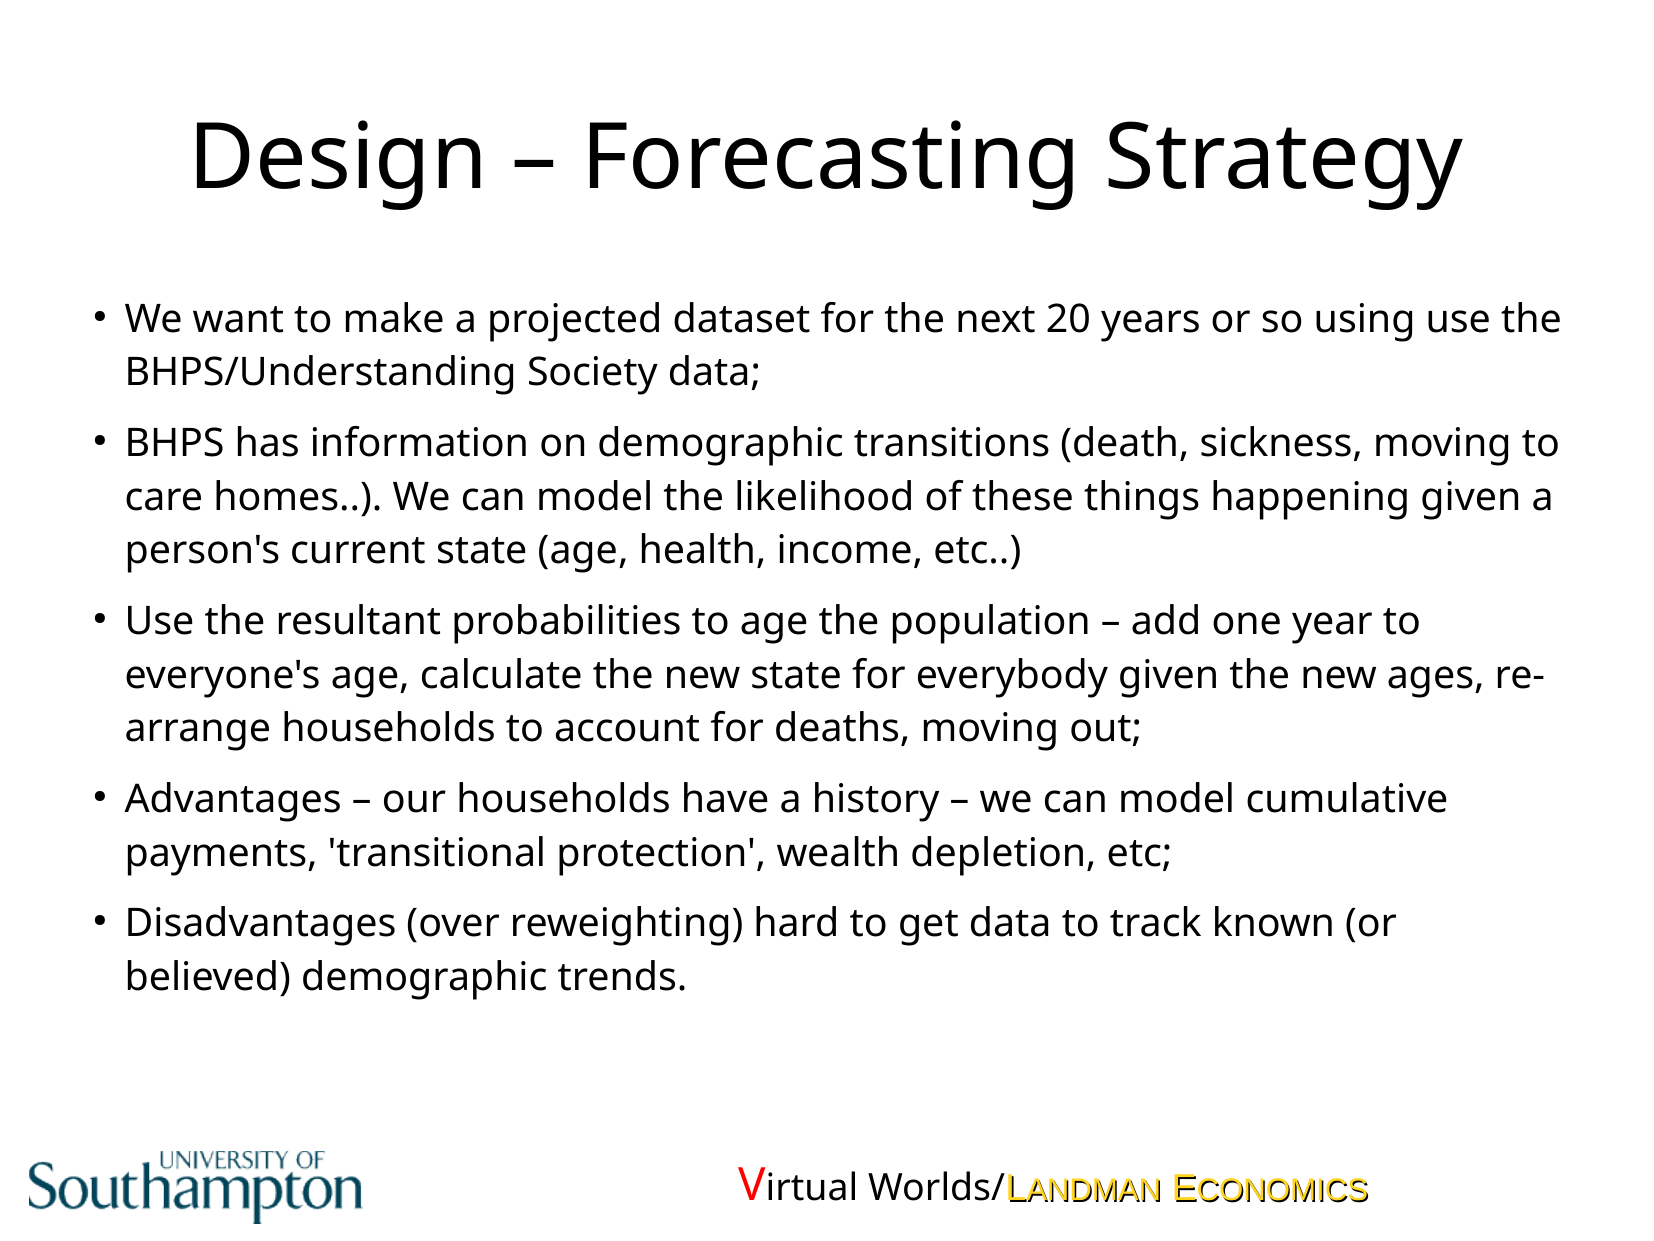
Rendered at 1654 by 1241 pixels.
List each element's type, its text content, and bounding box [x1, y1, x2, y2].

list We want to make a projected dataset for the next 20 years or so using use the BHPS/Understanding Society data; BHPS has information on demographic transitions (death, sickness, moving to care homes..). We can model the likelihood of these things happening given a person's current state (age, health, income, etc..) Use the resultant probabilities to age the population – add one year to everyone's age, calculate the new state for everybody given the new ages, re-arrange households to account for deaths, moving out; Advantages – our households have a history – we can model cumulative payments, 'transitional protection', wealth depletion, etc; Disadvantages (over reweighting) hard to get data to track known (or believed) demographic trends. [82, 290, 1571, 1010]
title Design – Forecasting Strategy [82, 49, 1571, 257]
picture [29, 1151, 363, 1224]
